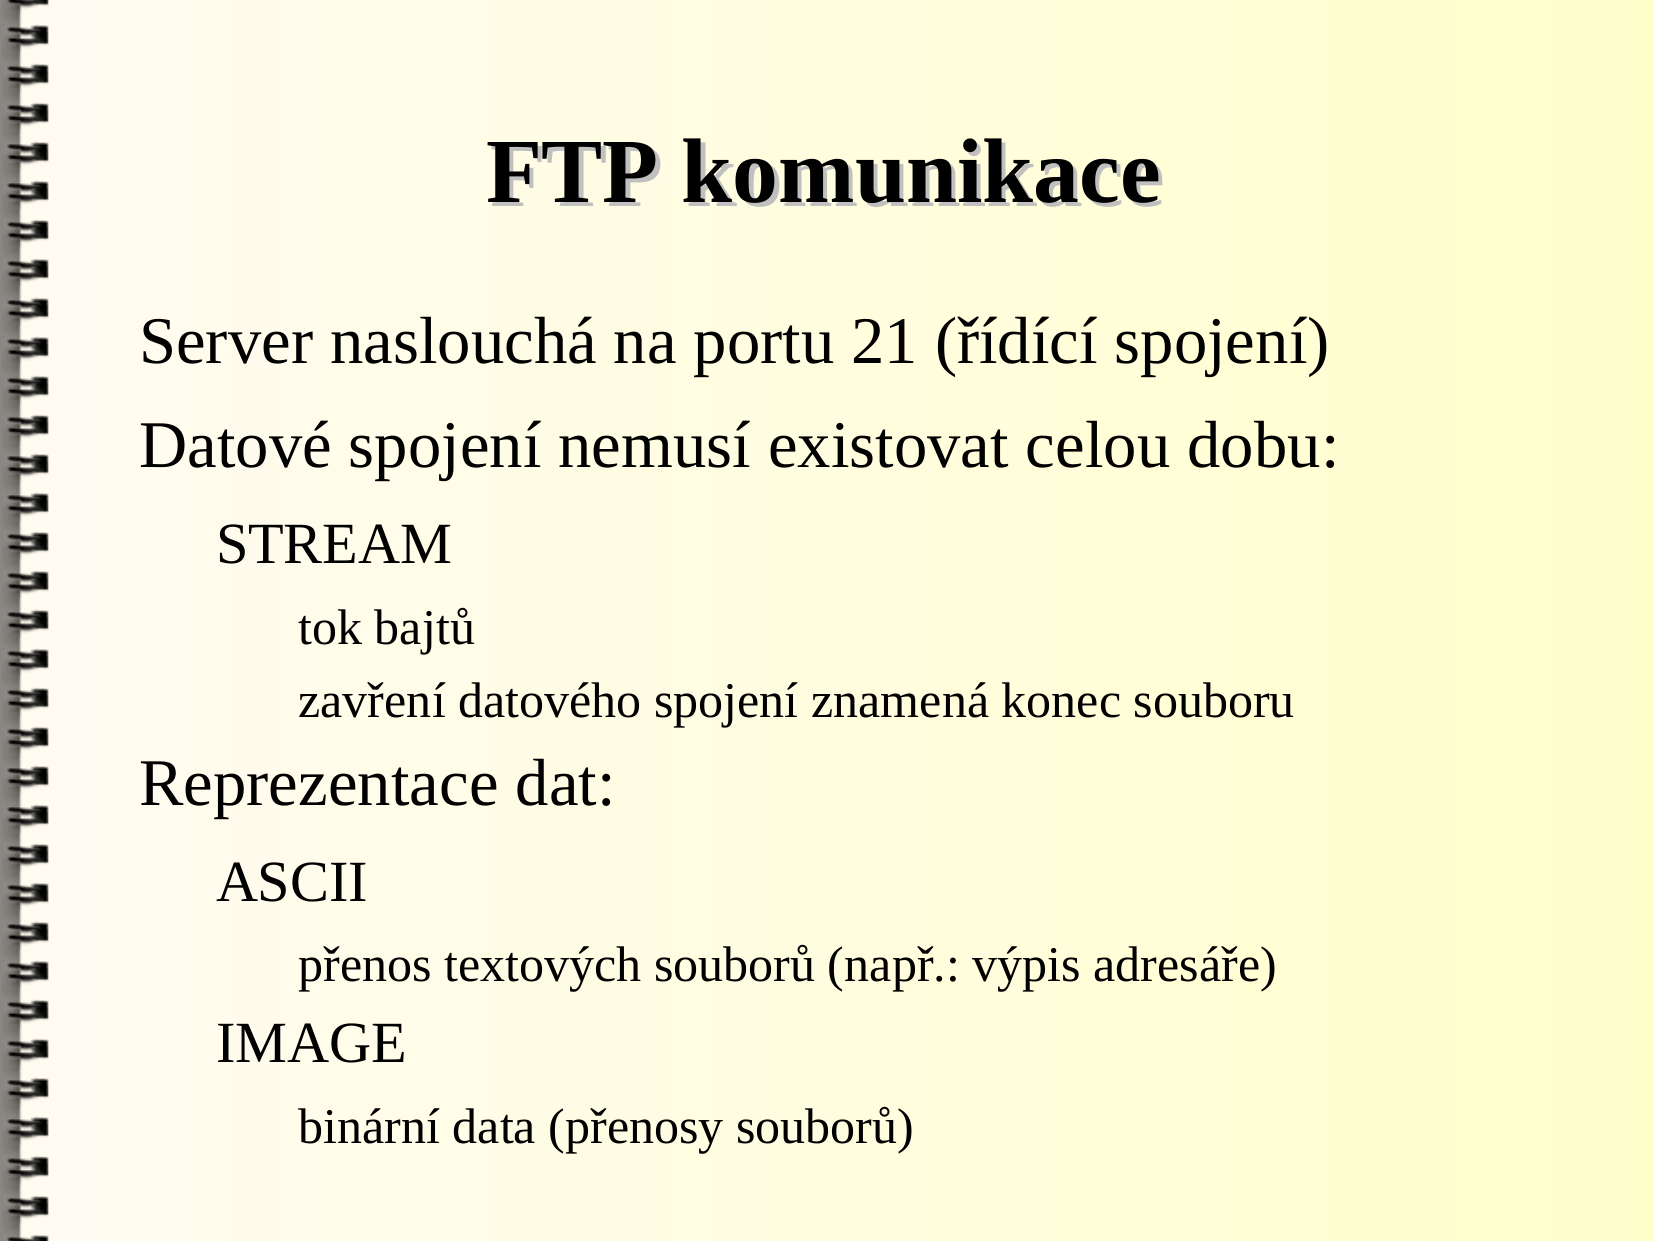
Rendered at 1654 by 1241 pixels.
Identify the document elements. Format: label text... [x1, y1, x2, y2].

list Server naslouchá na portu 21 (řídící spojení) Datové spojení nemusí existovat celou dobu: STREAM tok bajtů zavření datového spojení znamená konec souboru Reprezentace dat: ASCII přenos textových souborů (např.: výpis adresáře) IMAGE binární data (přenosy souborů) [121, 304, 1534, 1161]
picture [0, 0, 1654, 1241]
title FTP komunikace [117, 67, 1531, 275]
